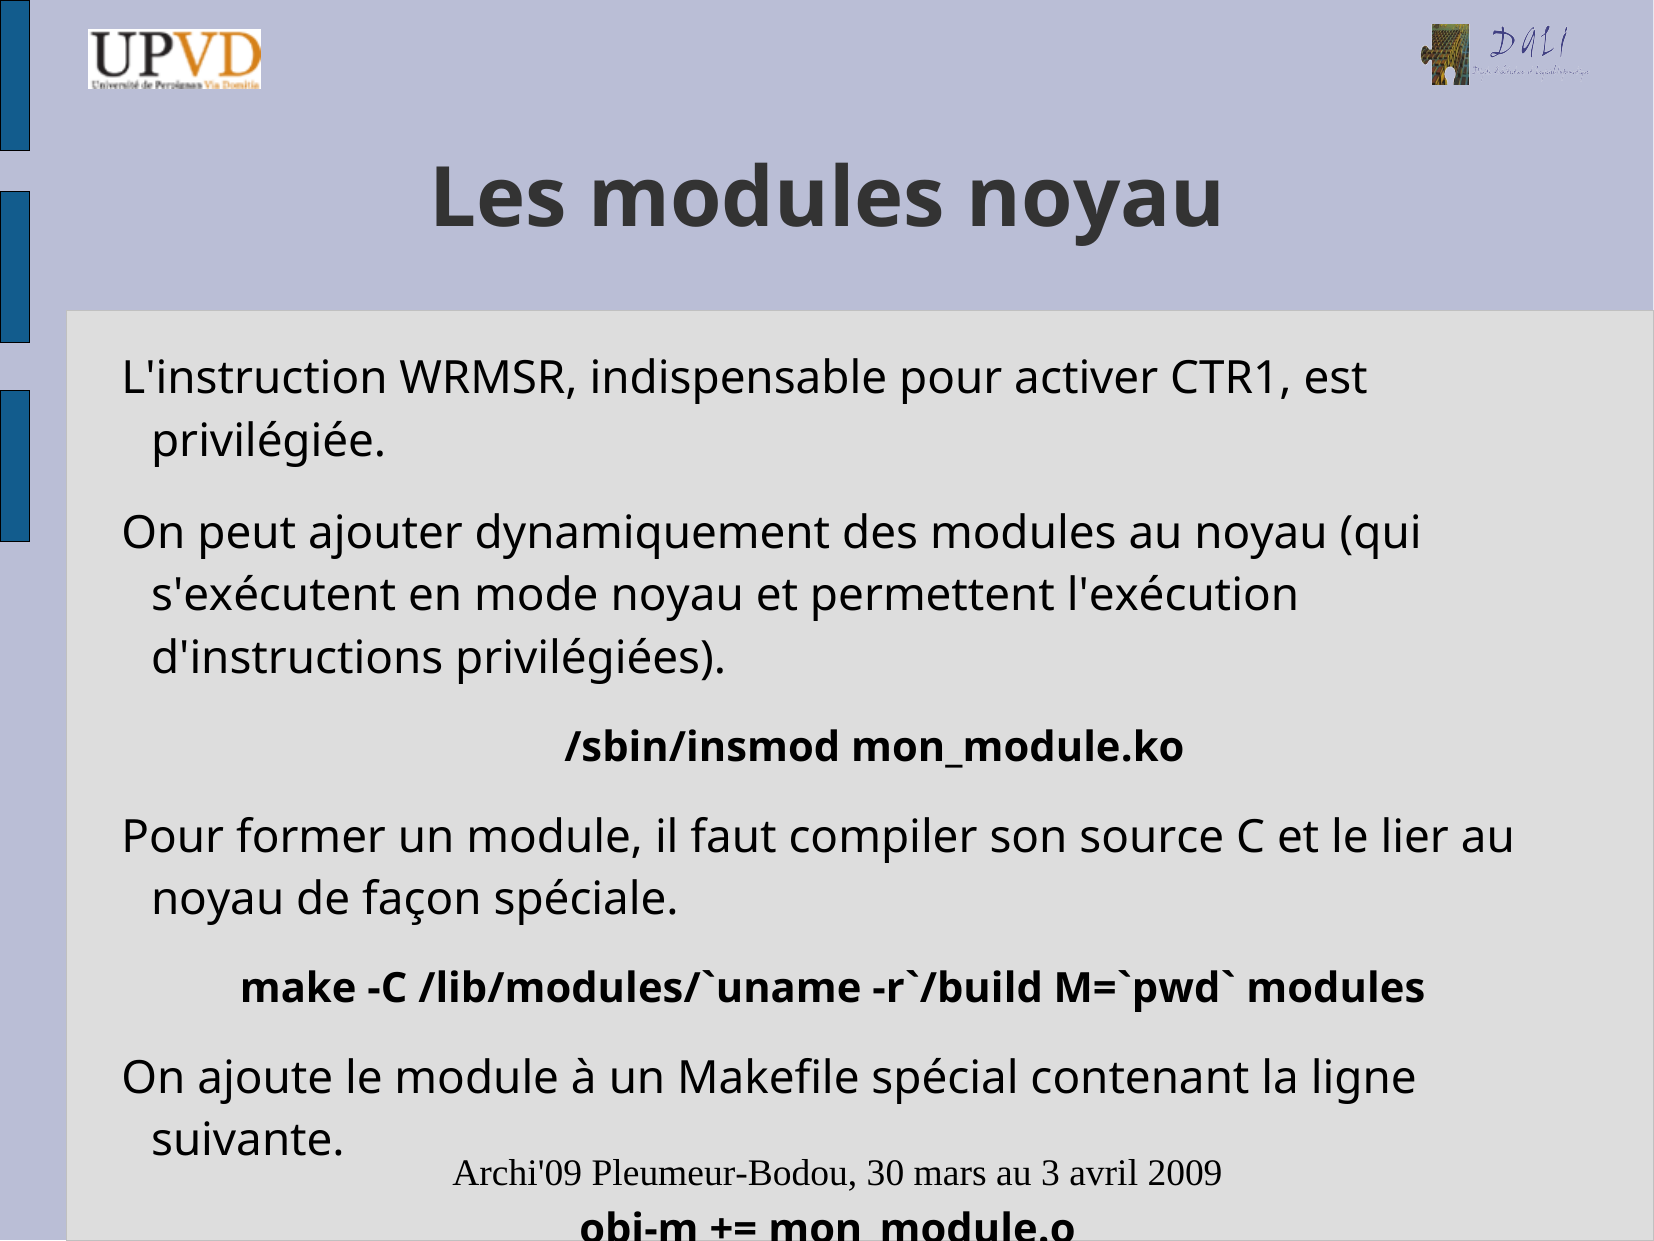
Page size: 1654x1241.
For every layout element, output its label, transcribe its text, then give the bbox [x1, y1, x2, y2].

title Les modules noyau [121, 91, 1534, 299]
picture [88, 29, 261, 89]
list L'instruction WRMSR, indispensable pour activer CTR1, est privilégiée. On peut ajouter dynamiquement des modules au noyau (qui s'exécutent en mode noyau et permettent l'exécution d'instructions privilégiées). /sbin/insmod mon_module.ko Pour former un module, il faut compiler son source C et le lier au noyau de façon spéciale. make -C /lib/modules/`uname -r`/build M=`pwd` modules On ajoute le module à un Makefile spécial contenant la ligne suivante. obj-m += mon_module.o [121, 344, 1534, 1217]
text_box Archi'09 Pleumeur-Bodou, 30 mars au 3 avril 2009 [452, 1151, 1226, 1204]
picture [1420, 24, 1593, 85]
